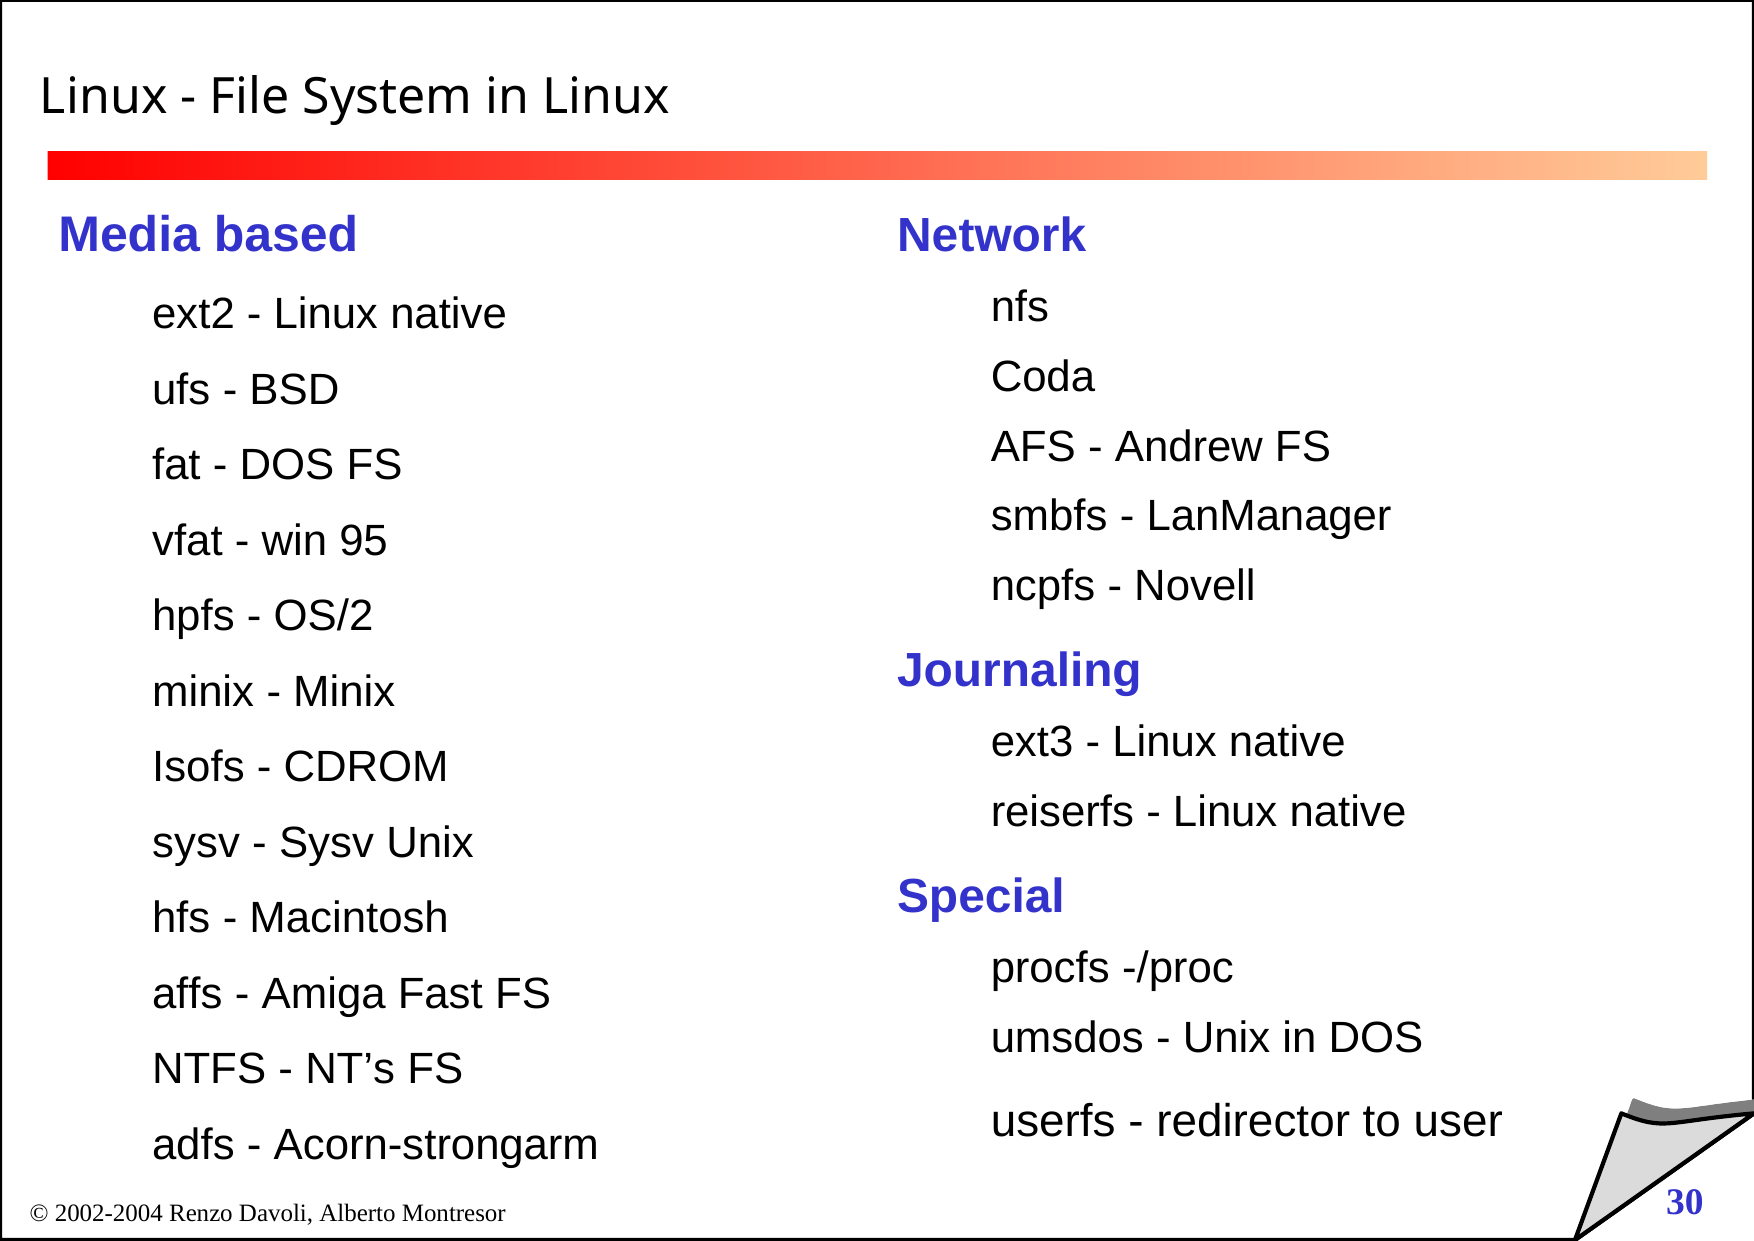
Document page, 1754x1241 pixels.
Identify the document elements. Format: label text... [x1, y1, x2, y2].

title Linux - File System in Linux [40, 49, 1714, 144]
list Network nfs Coda AFS - Andrew FS smbfs - LanManager ncpfs - Novell Journaling ext3 - Linux native reiserfs - Linux native Special procfs -/proc umsdos - Unix in DOS userfs - redirector to user [897, 206, 1696, 1161]
list Media based ext2 - Linux native ufs - BSD fat - DOS FS vfat - win 95 hpfs - OS/2 minix - Minix Isofs - CDROM sysv - Sysv Unix hfs - Macintosh affs - Amiga Fast FS NTFS - NT’s FS adfs - Acorn-strongarm [58, 206, 858, 1188]
